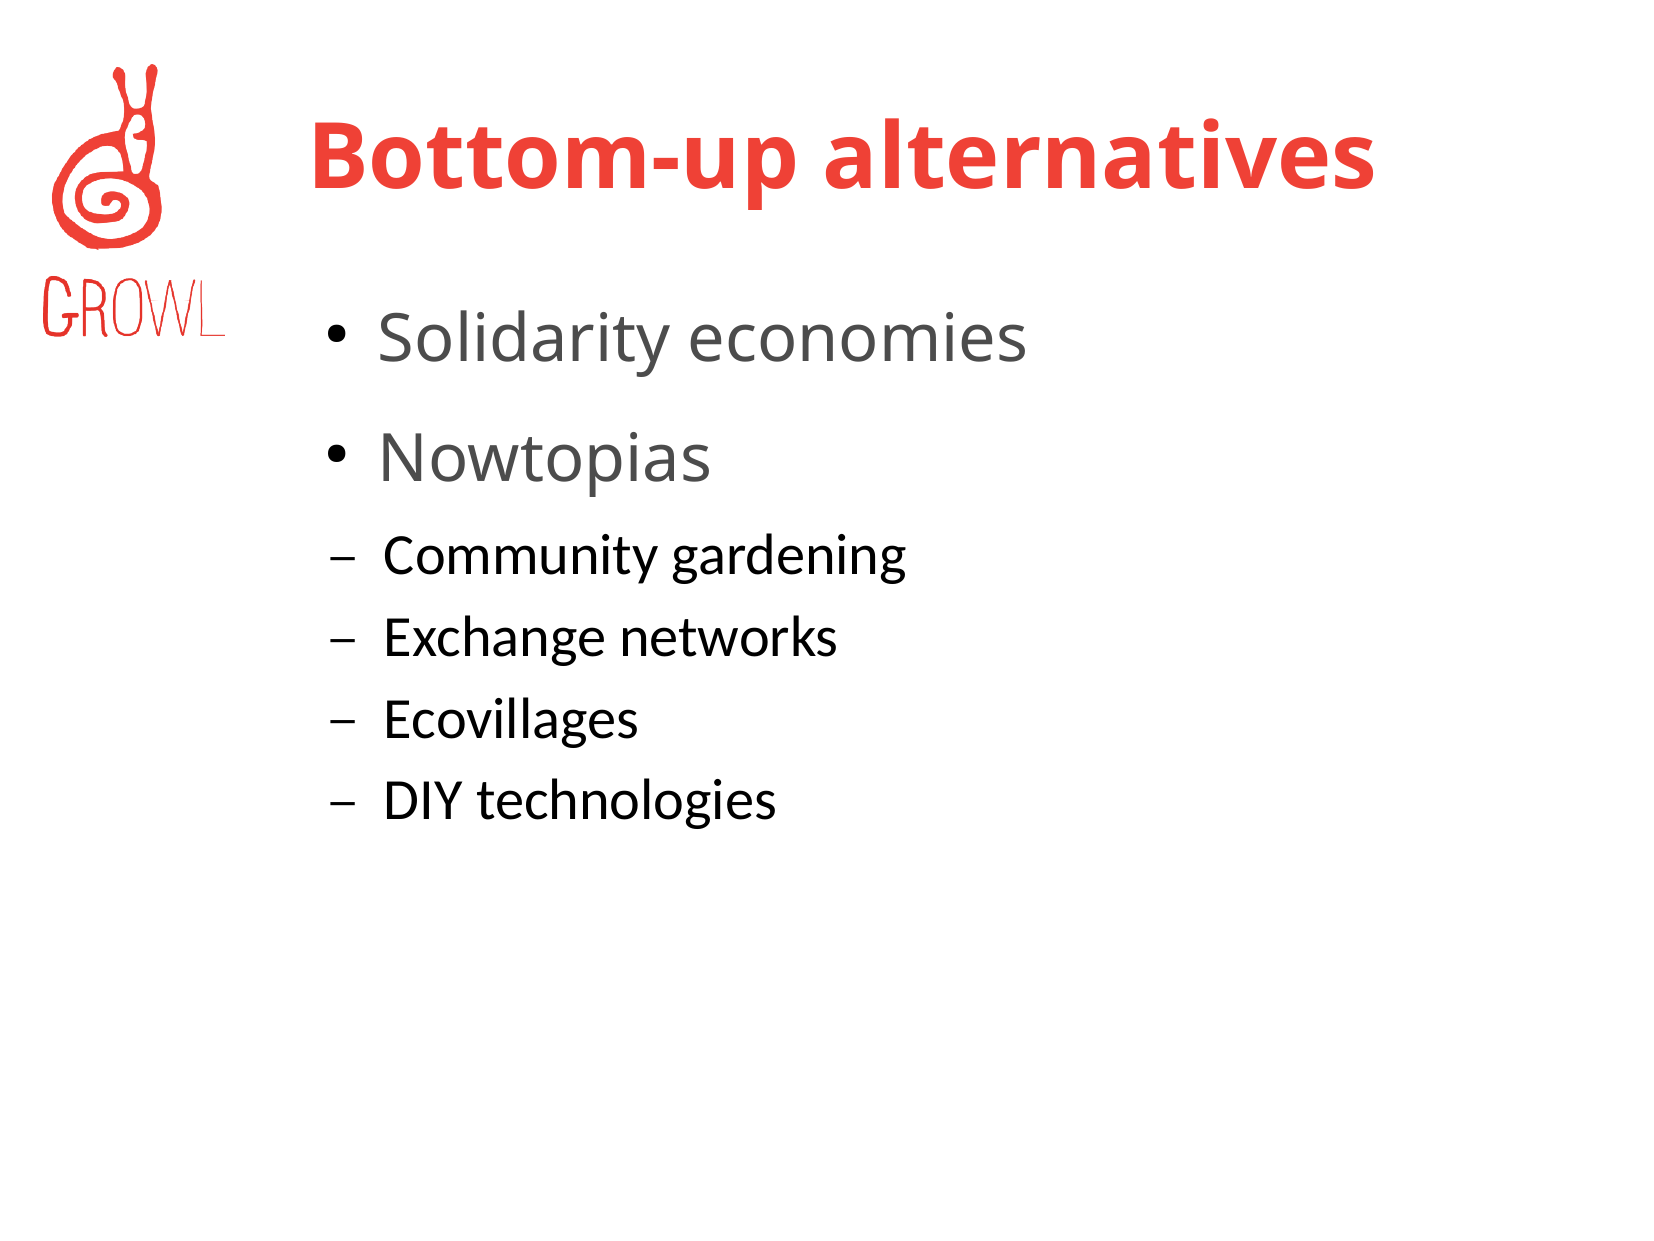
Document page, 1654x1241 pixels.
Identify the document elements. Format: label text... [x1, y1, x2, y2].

picture [43, 64, 225, 337]
title Bottom-up alternatives [307, 49, 1571, 257]
list Solidarity economies Nowtopias Community gardening Exchange networks Ecovillages DIY technologies [307, 290, 1538, 1010]
